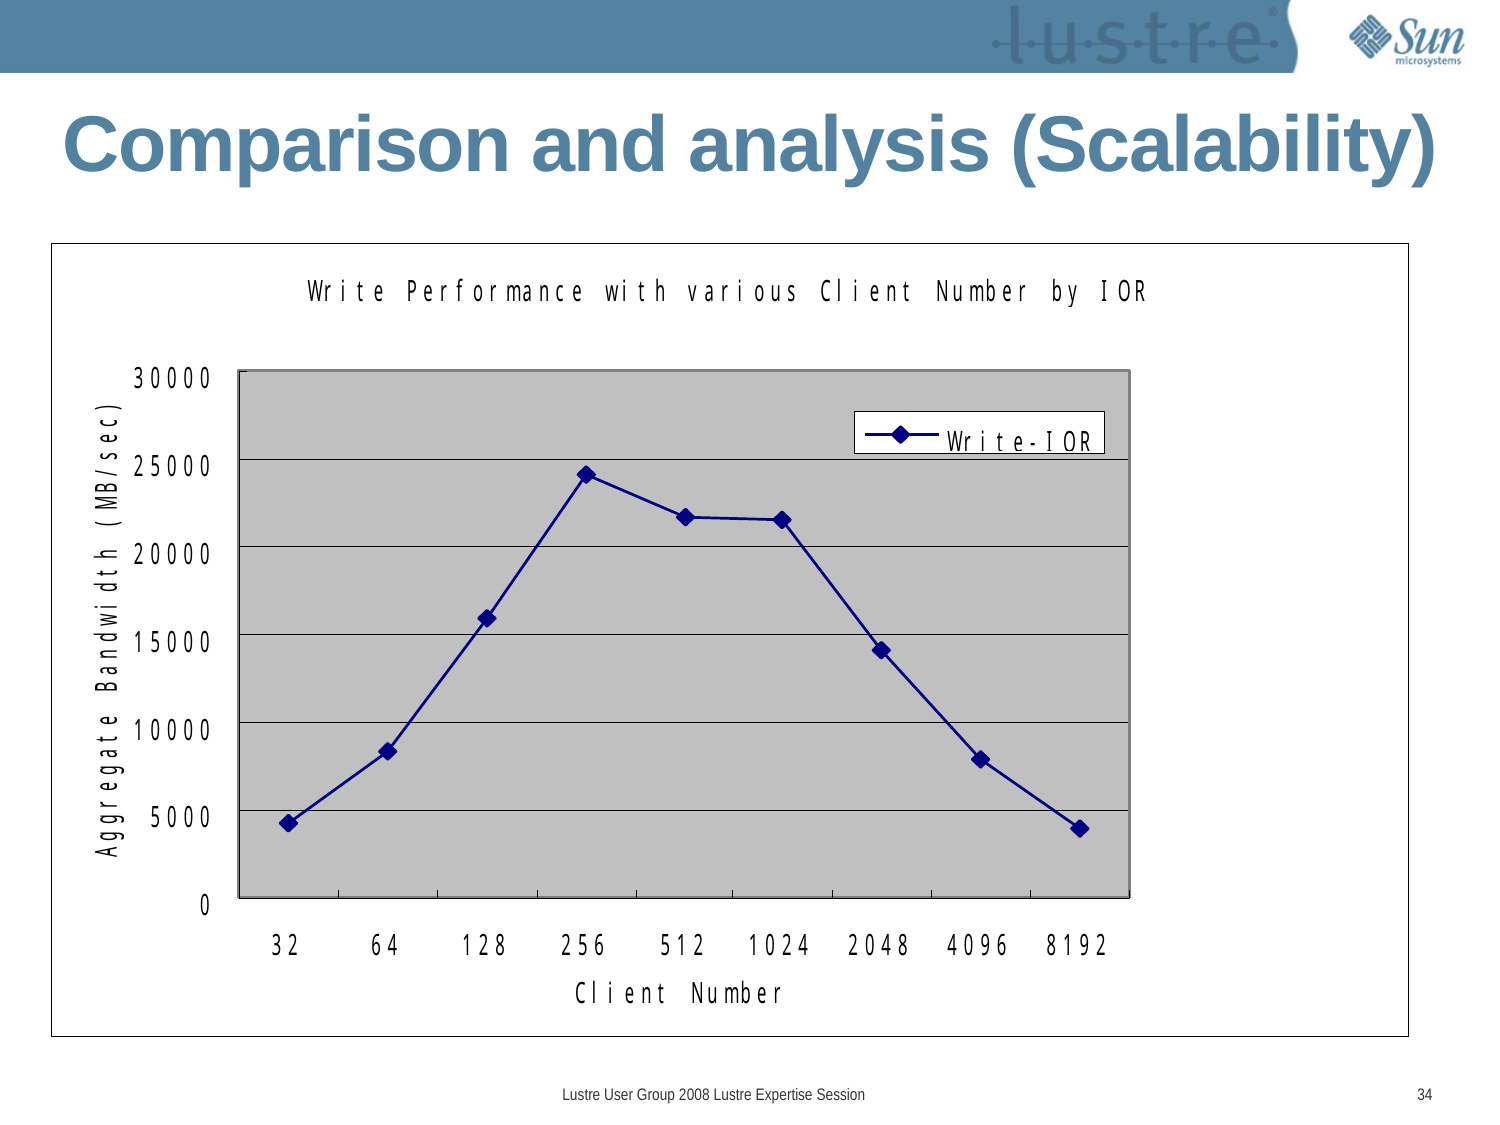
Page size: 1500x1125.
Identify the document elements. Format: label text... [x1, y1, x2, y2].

picture [37, 229, 1426, 1051]
title Comparison and analysis (Scalability) [63, 112, 1463, 217]
picture [0, 0, 1500, 91]
